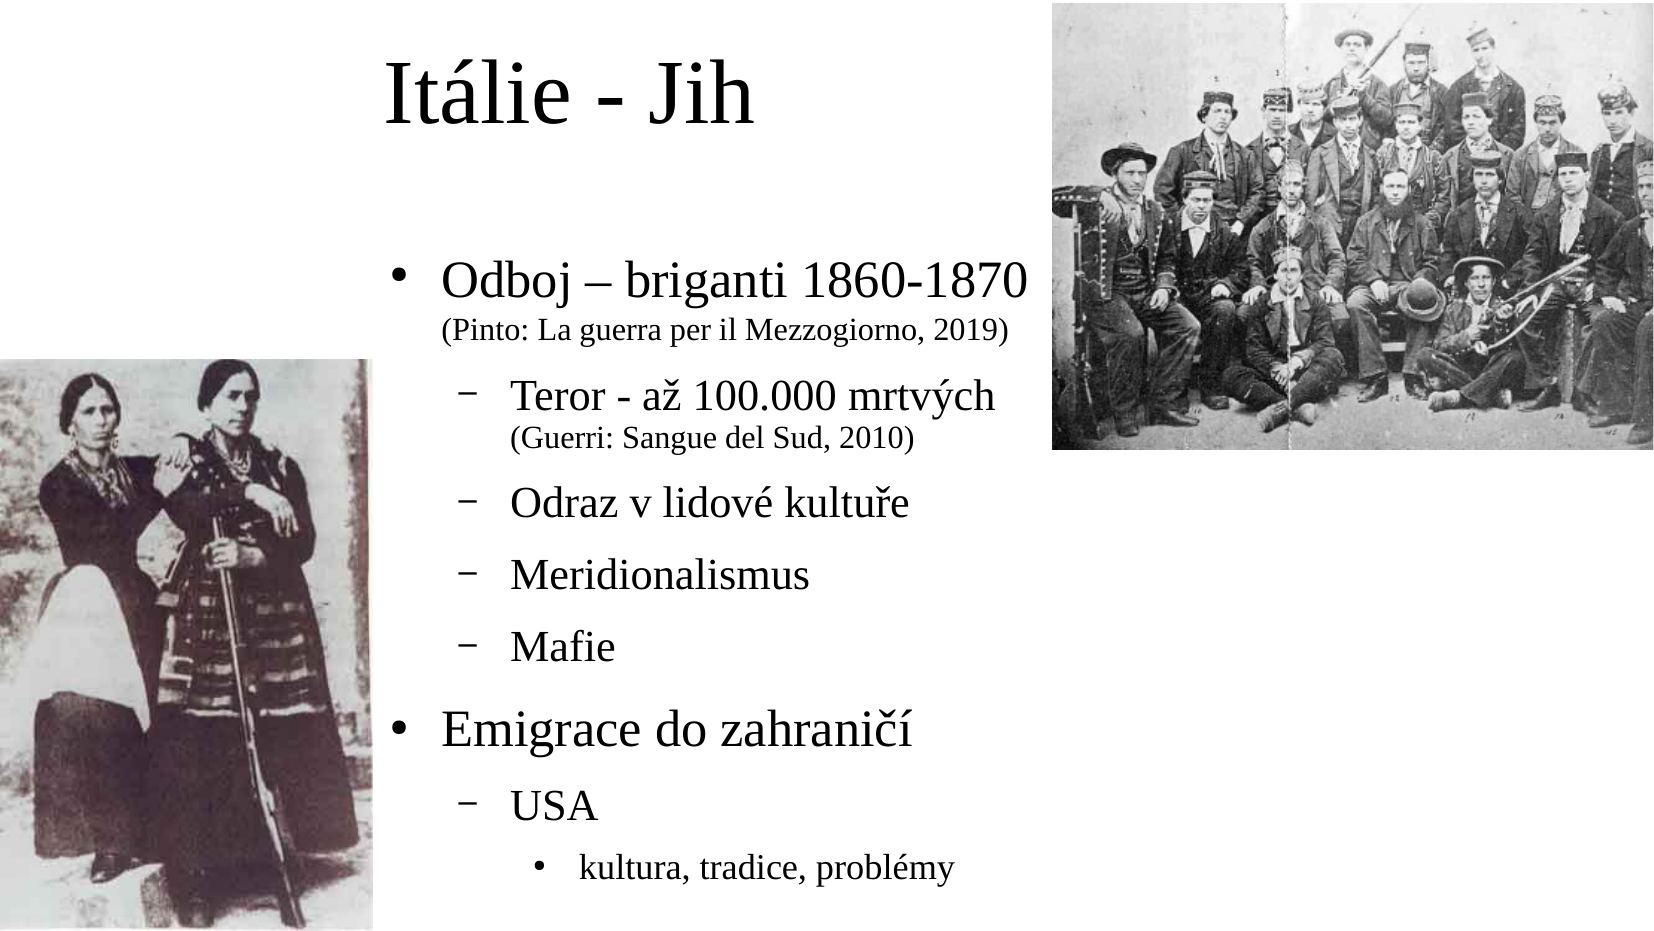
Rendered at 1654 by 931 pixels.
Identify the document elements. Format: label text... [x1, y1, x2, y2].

picture [0, 359, 373, 931]
picture [1052, 3, 1654, 451]
list Odboj – briganti 1860-1870 (Pinto: La guerra per il Mezzogiorno, 2019) Teror - až 100.000 mrtvých (Guerri: Sangue del Sud, 2010) Odraz v lidové kultuře Meridionalismus Mafie Emigrace do zahraničí USA kultura, tradice, problémy [372, 240, 1051, 931]
title Itálie - Jih [15, 15, 1052, 171]
